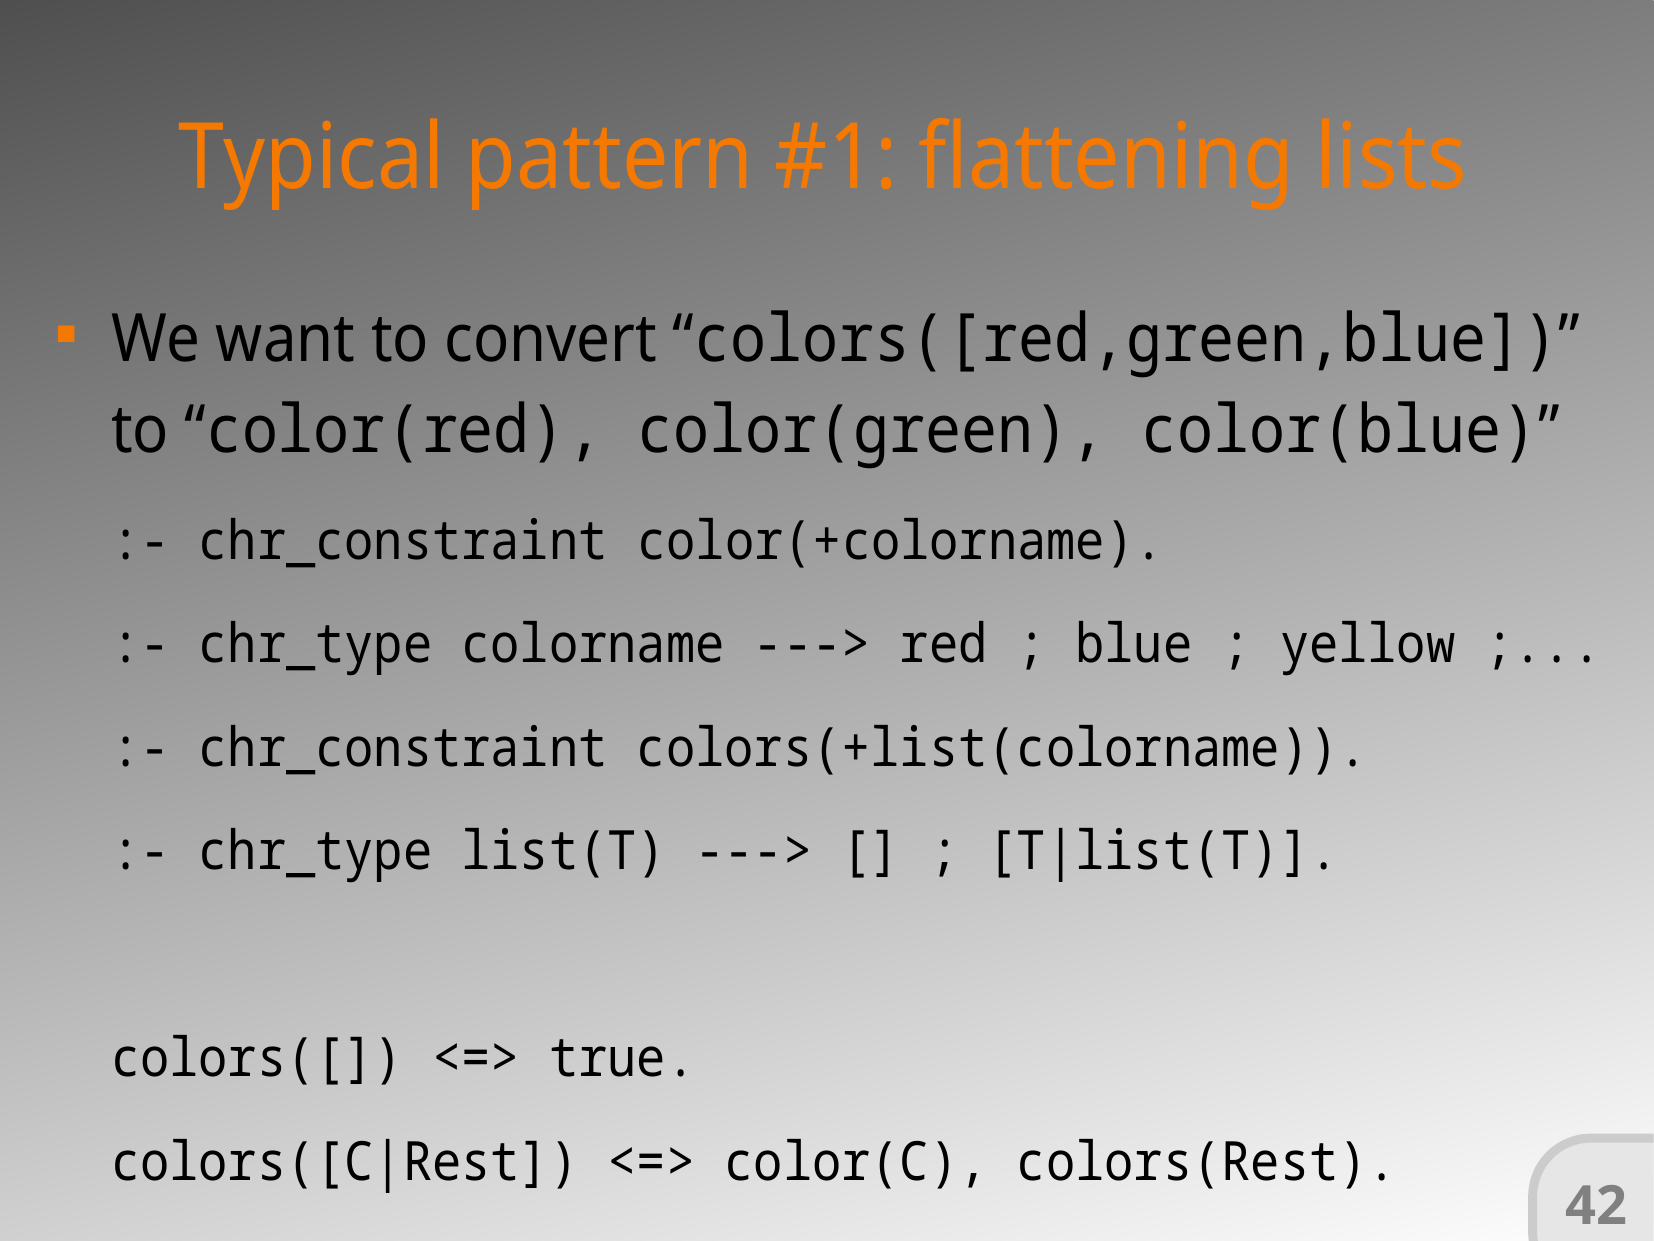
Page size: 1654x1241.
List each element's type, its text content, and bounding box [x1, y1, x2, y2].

list We want to convert “colors([red,green,blue])” to “color(red), color(green), color(blue)” :- chr_constraint color(+colorname). :- chr_type colorname ---> red ; blue ; yellow ;... :- chr_constraint colors(+list(colorname)). :- chr_type list(T) ---> [] ; [T|list(T)]. colors([]) <=> true. colors([C|Rest]) <=> color(C), colors(Rest). (just like how you would do this in Prolog) [40, 290, 1631, 1180]
title Typical pattern #1: flattening lists [18, 49, 1629, 257]
